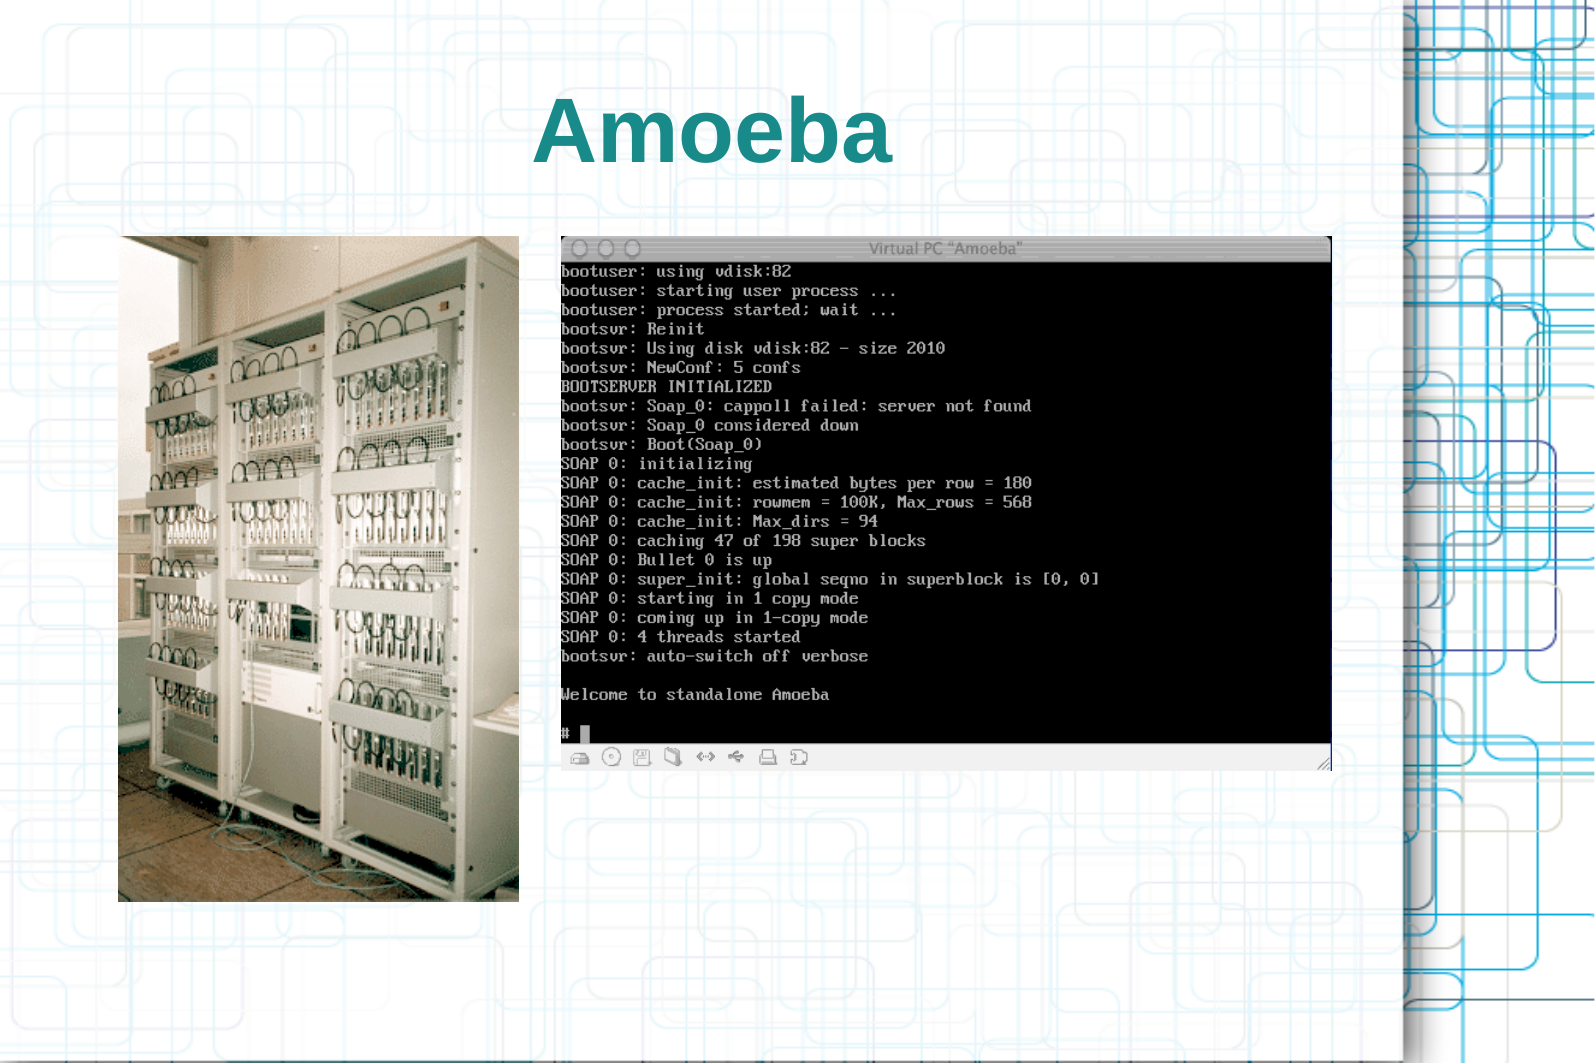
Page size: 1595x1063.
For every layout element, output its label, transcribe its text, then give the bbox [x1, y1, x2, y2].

title Amoeba [56, 49, 1367, 213]
picture [0, 0, 1595, 1063]
